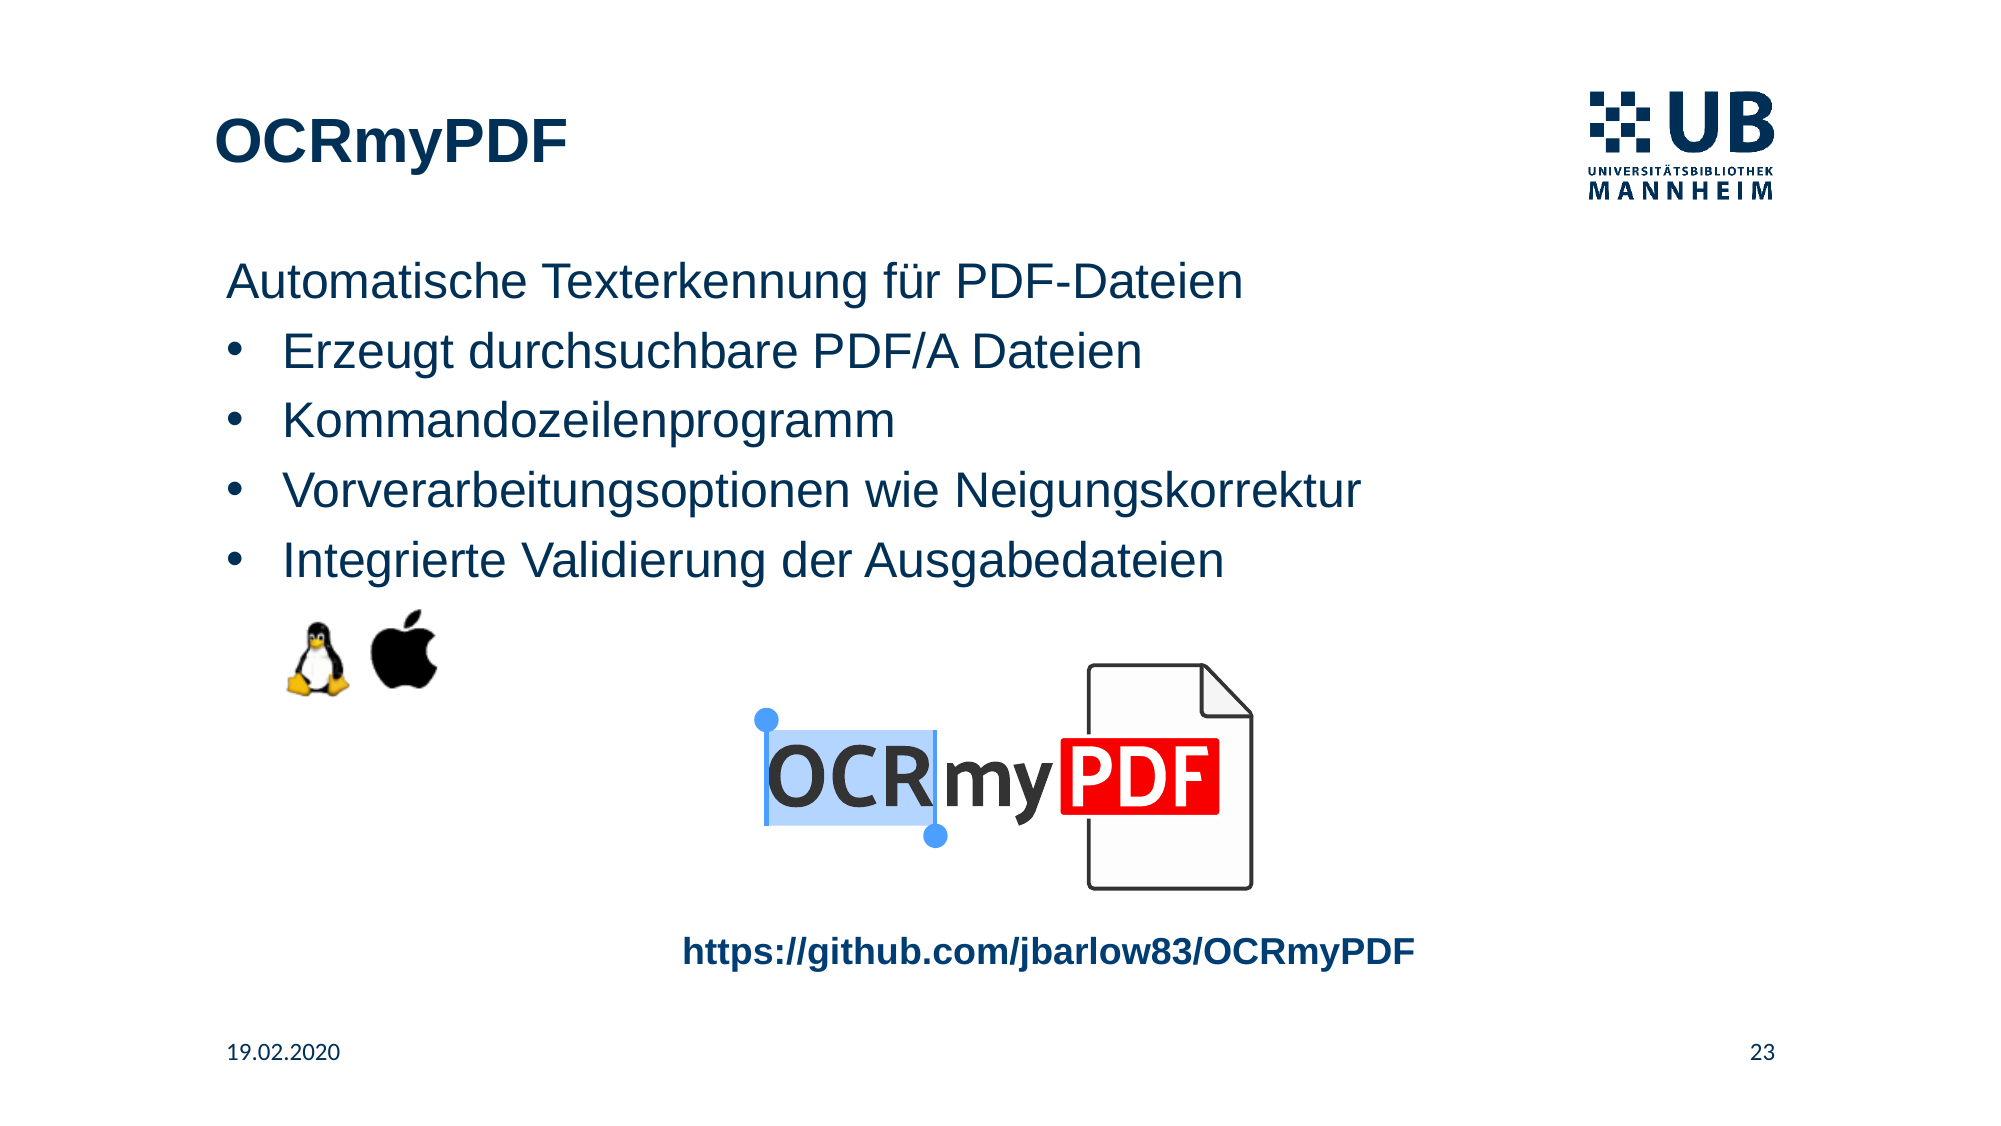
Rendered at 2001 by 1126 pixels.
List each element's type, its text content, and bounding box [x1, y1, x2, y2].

title OCRmyPDF [214, 100, 1603, 225]
picture [277, 608, 461, 709]
text_box https://github.com/jbarlow83/OCRmyPDF [667, 922, 1501, 1022]
picture [744, 661, 1257, 894]
slide_number <Foliennummer> [1544, 1035, 1776, 1066]
slide_number 19.02.2020 [226, 1035, 693, 1066]
list Automatische Texterkennung für PDF-Dateien Erzeugt durchsuchbare PDF/A Dateien Kommandozeilenprogramm Vorverarbeitungsoptionen wie Neigungskorrektur Integrierte Validierung der Ausgabedateien [226, 248, 1774, 963]
picture [1582, 85, 1779, 204]
